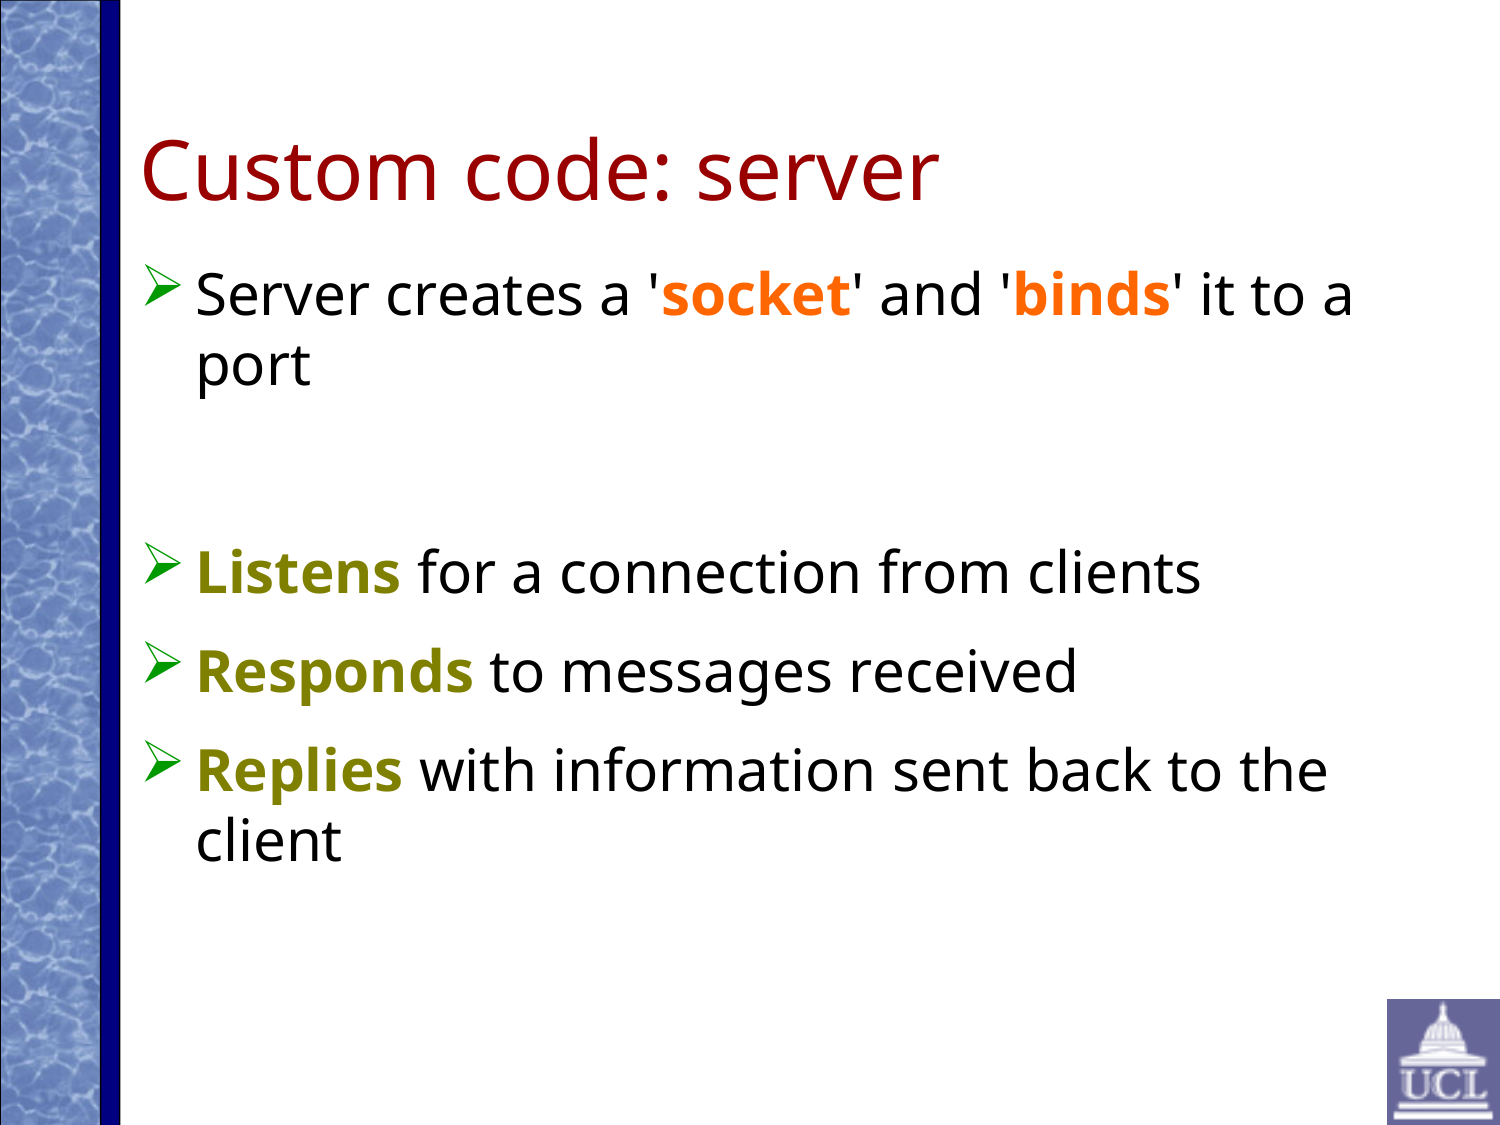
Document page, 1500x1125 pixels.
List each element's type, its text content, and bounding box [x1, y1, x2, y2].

picture [1, 1, 99, 1125]
title Custom code: server [124, 37, 1413, 225]
list Server creates a 'socket' and 'binds' it to a port Listens for a connection from clients Responds to messages received Replies with information sent back to the client [125, 249, 1417, 1088]
picture [1387, 999, 1500, 1125]
